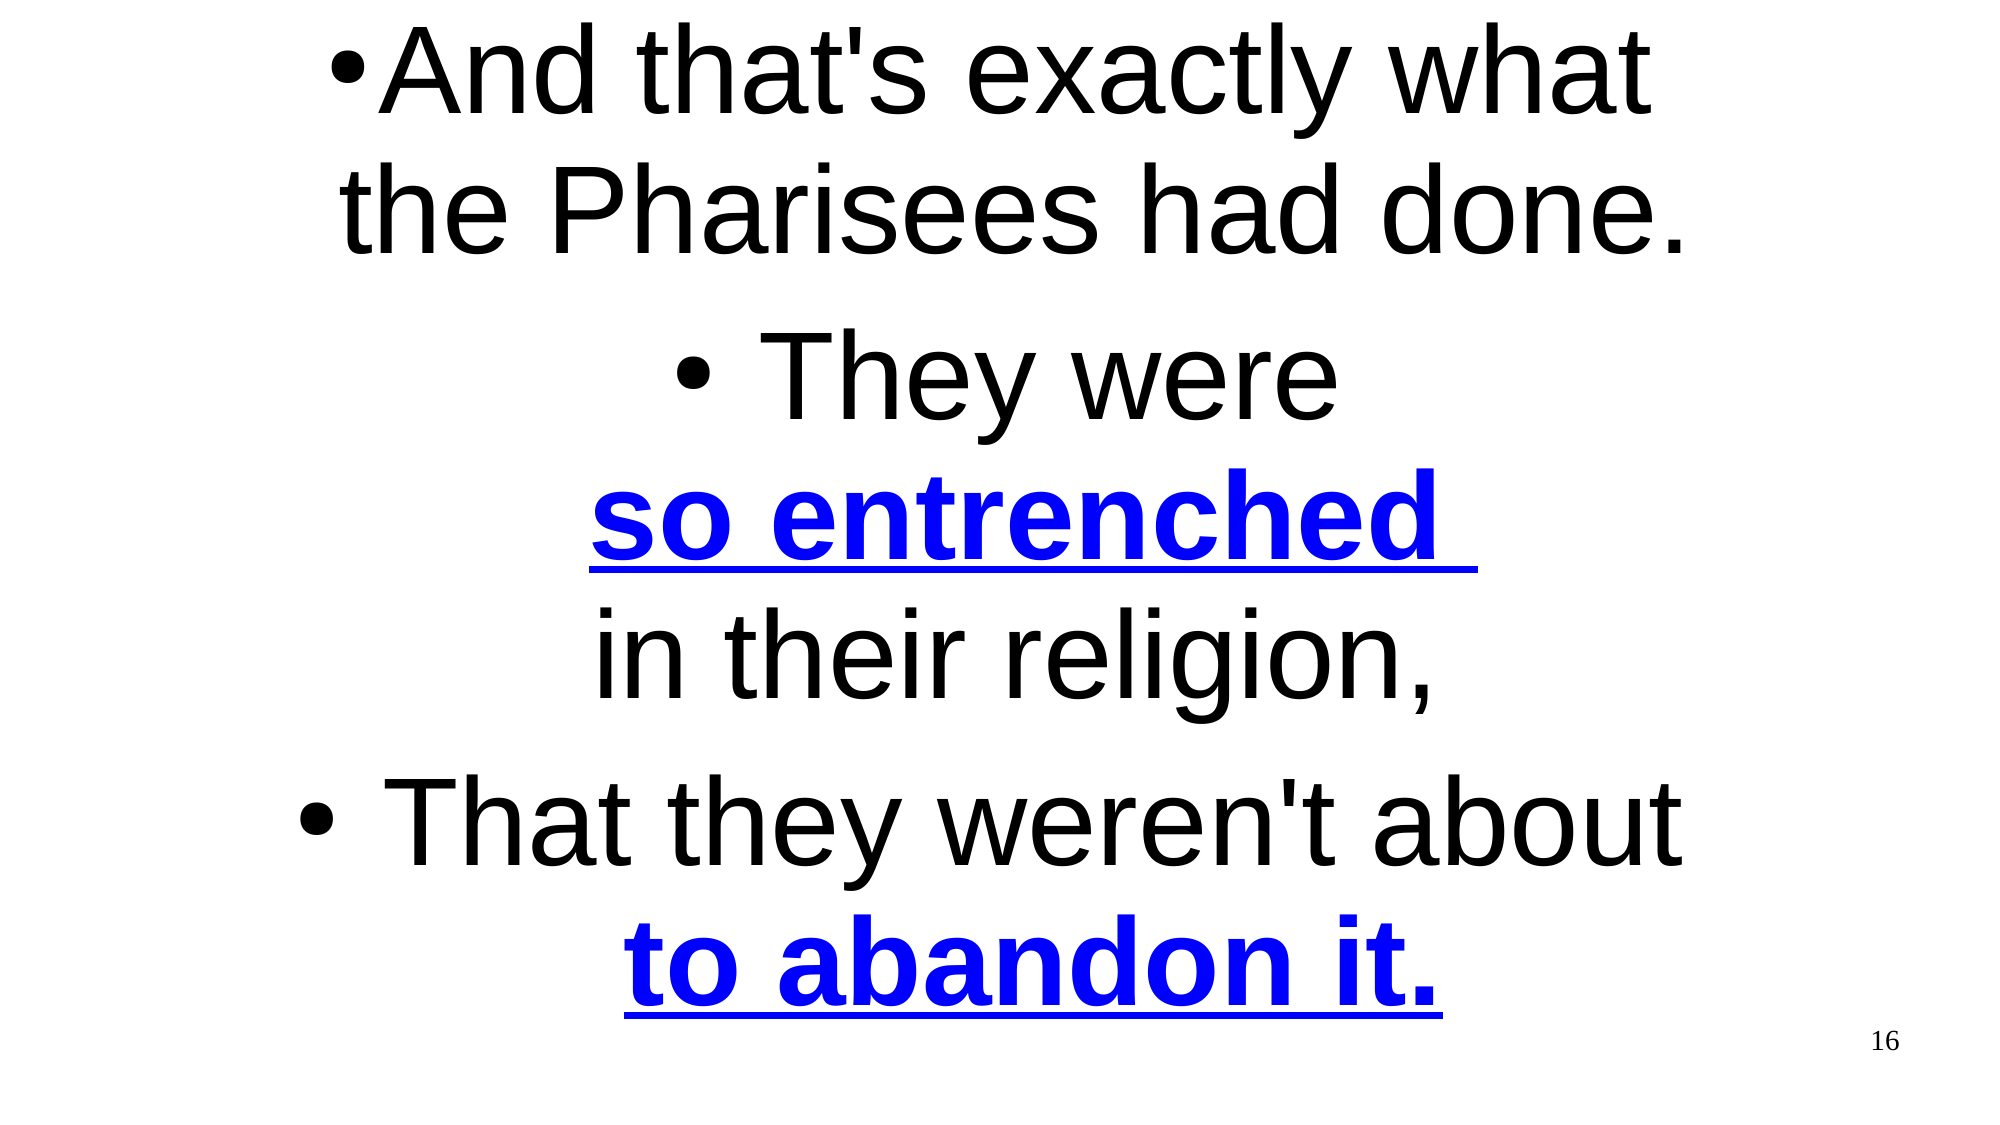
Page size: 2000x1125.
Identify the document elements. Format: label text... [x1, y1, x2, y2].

list And that's exactly what the Pharisees had done. They were so entrenched in their religion, That they weren't about to abandon it. [0, 0, 1996, 1123]
